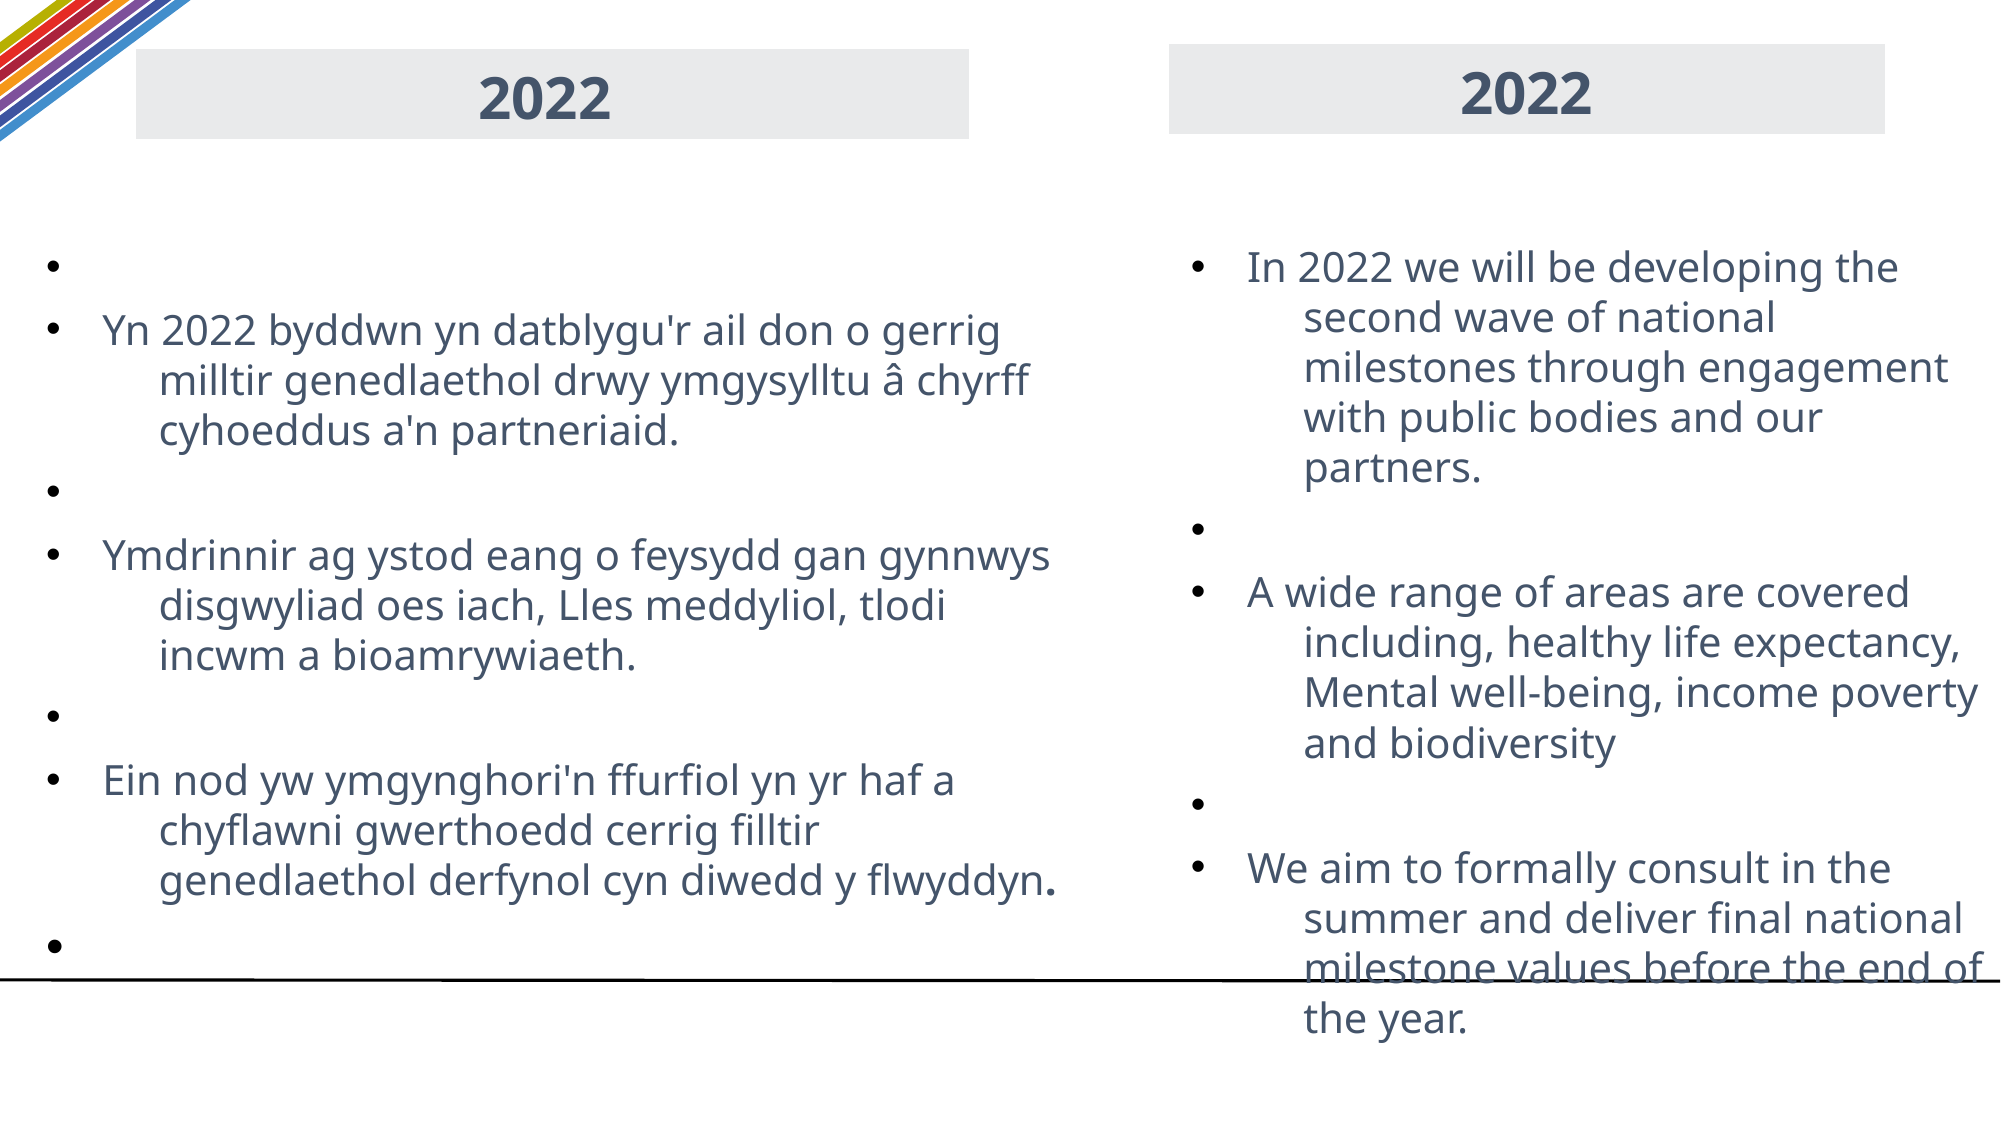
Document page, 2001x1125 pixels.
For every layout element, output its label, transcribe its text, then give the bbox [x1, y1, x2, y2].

text_box Yn 2022 byddwn yn datblygu'r ail don o gerrig milltir genedlaethol drwy ymgysylltu â chyrff cyhoeddus a'n partneriaid. Ymdrinnir ag ystod eang o feysydd gan gynnwys disgwyliad oes iach, Lles meddyliol, tlodi incwm a bioamrywiaeth. Ein nod yw ymgynghori'n ffurfiol yn yr haf a chyflawni gwerthoedd cerrig filltir genedlaethol derfynol cyn diwedd y flwyddyn. [31, 233, 1075, 991]
text_box In 2022 we will be developing the second wave of national milestones through engagement with public bodies and our partners. A wide range of areas are covered including, healthy life expectancy, Mental well-being, income poverty and biodiversity We aim to formally consult in the summer and deliver final national milestone values before the end of the year. [1075, 233, 2000, 956]
text_box 2022 [136, 49, 969, 139]
text_box 2022 [1169, 44, 1885, 134]
